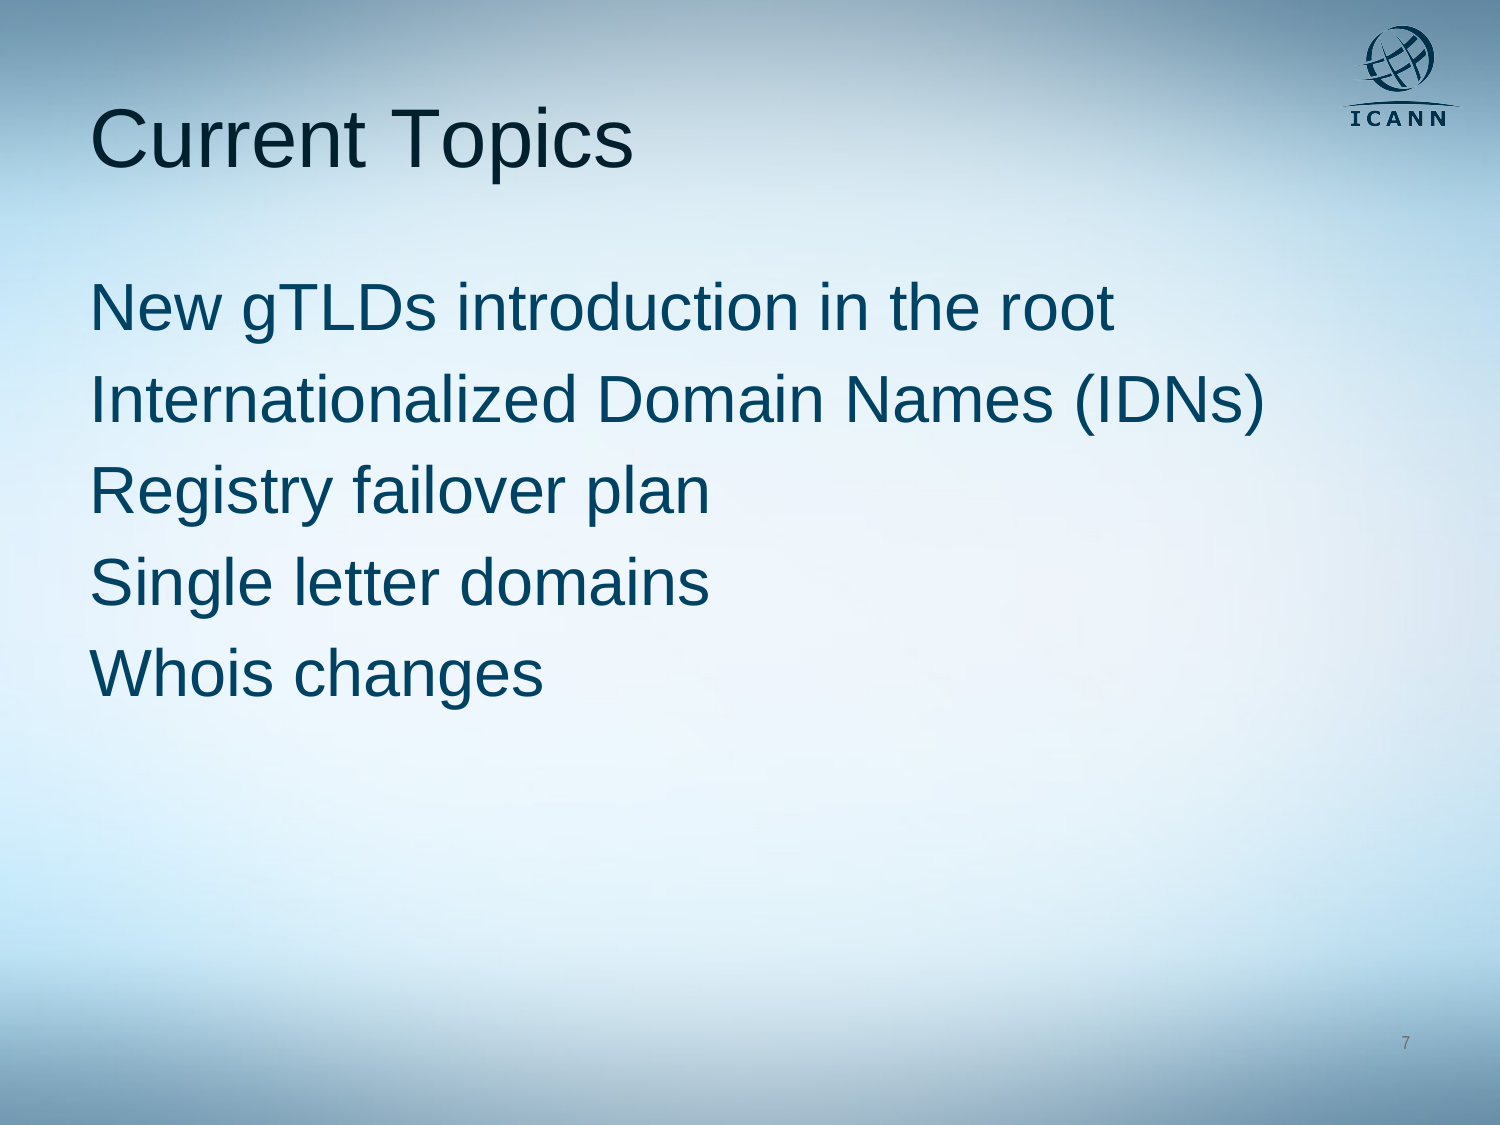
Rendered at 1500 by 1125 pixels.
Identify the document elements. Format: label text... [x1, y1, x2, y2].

picture [0, 0, 1500, 1125]
list New gTLDs introduction in the root Internationalized Domain Names (IDNs) Registry failover plan Single letter domains Whois changes [75, 262, 1426, 1013]
title Current Topics [75, 45, 1426, 233]
